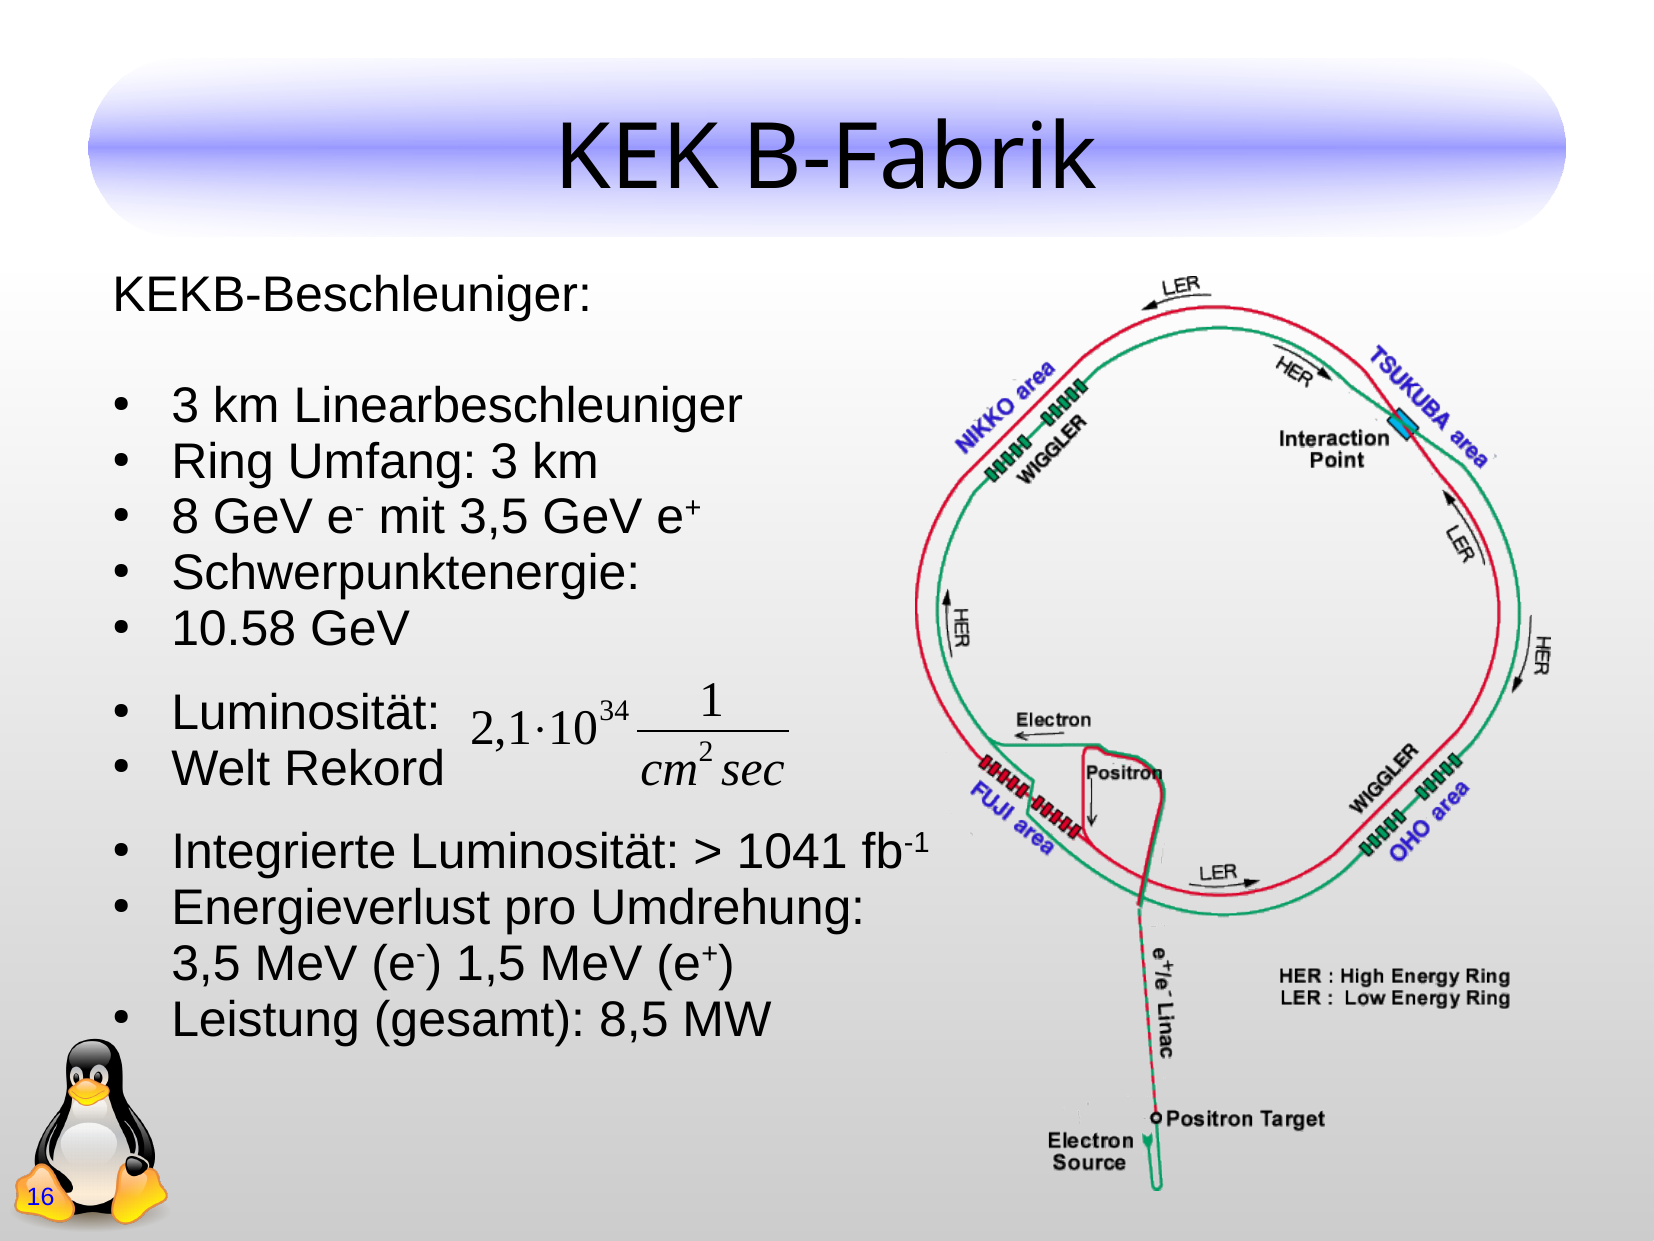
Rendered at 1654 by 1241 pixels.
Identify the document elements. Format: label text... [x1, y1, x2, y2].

picture [2, 1030, 178, 1241]
text_box KEKB-Beschleuniger: 3 km Linearbeschleuniger Ring Umfang: 3 km 8 GeV e- mit 3,5 GeV e+ Schwerpunktenergie: 10.58 GeV Luminosität: Welt Rekord Integrierte Luminosität: > 1041 fb-1 Energieverlust pro Umdrehung: 3,5 MeV (e-) 1,5 MeV (e+) Leistung (gesamt): 8,5 MW [112, 265, 945, 1070]
chart [462, 671, 798, 798]
picture [915, 276, 1551, 1191]
title KEK B-Fabrik [82, 56, 1571, 250]
